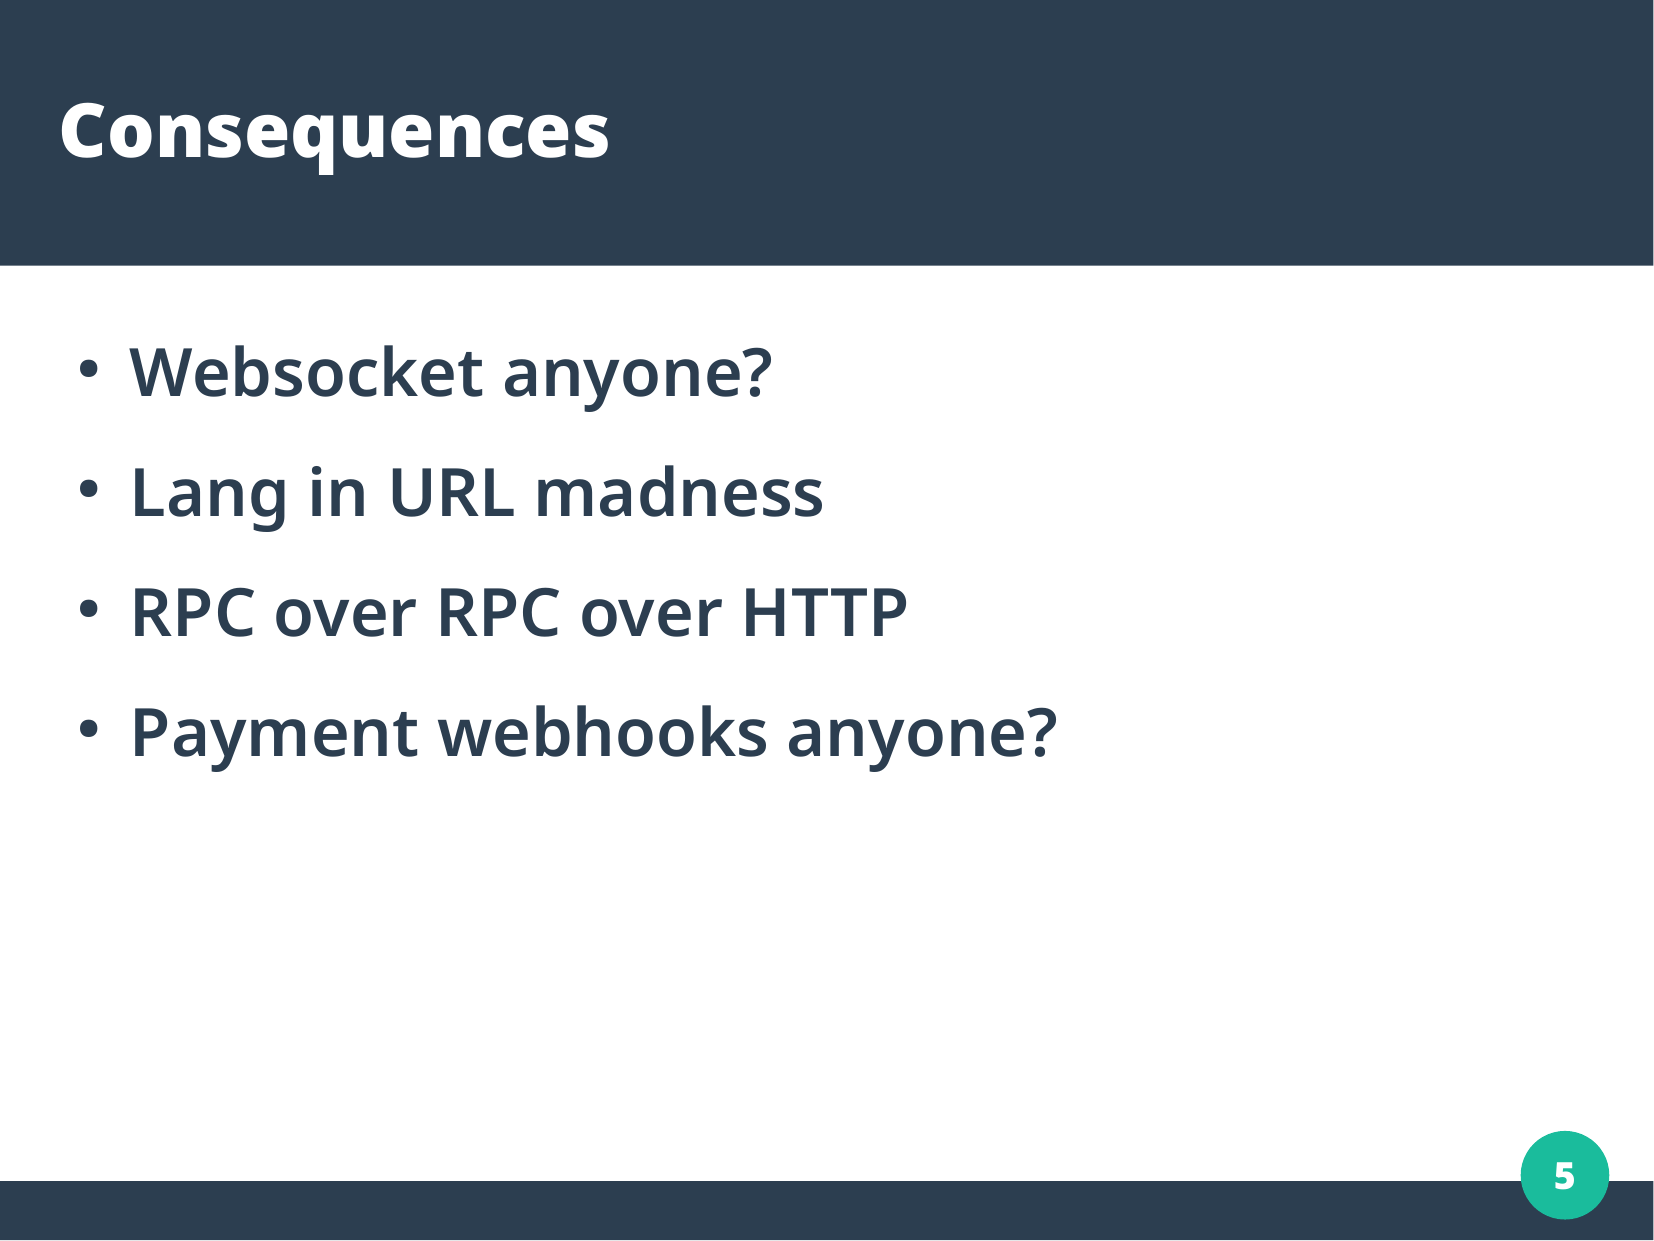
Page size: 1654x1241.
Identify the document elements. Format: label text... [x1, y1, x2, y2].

list Websocket anyone? Lang in URL madness RPC over RPC over HTTP Payment webhooks anyone? [59, 324, 1595, 1152]
title Consequences [59, 49, 1595, 207]
